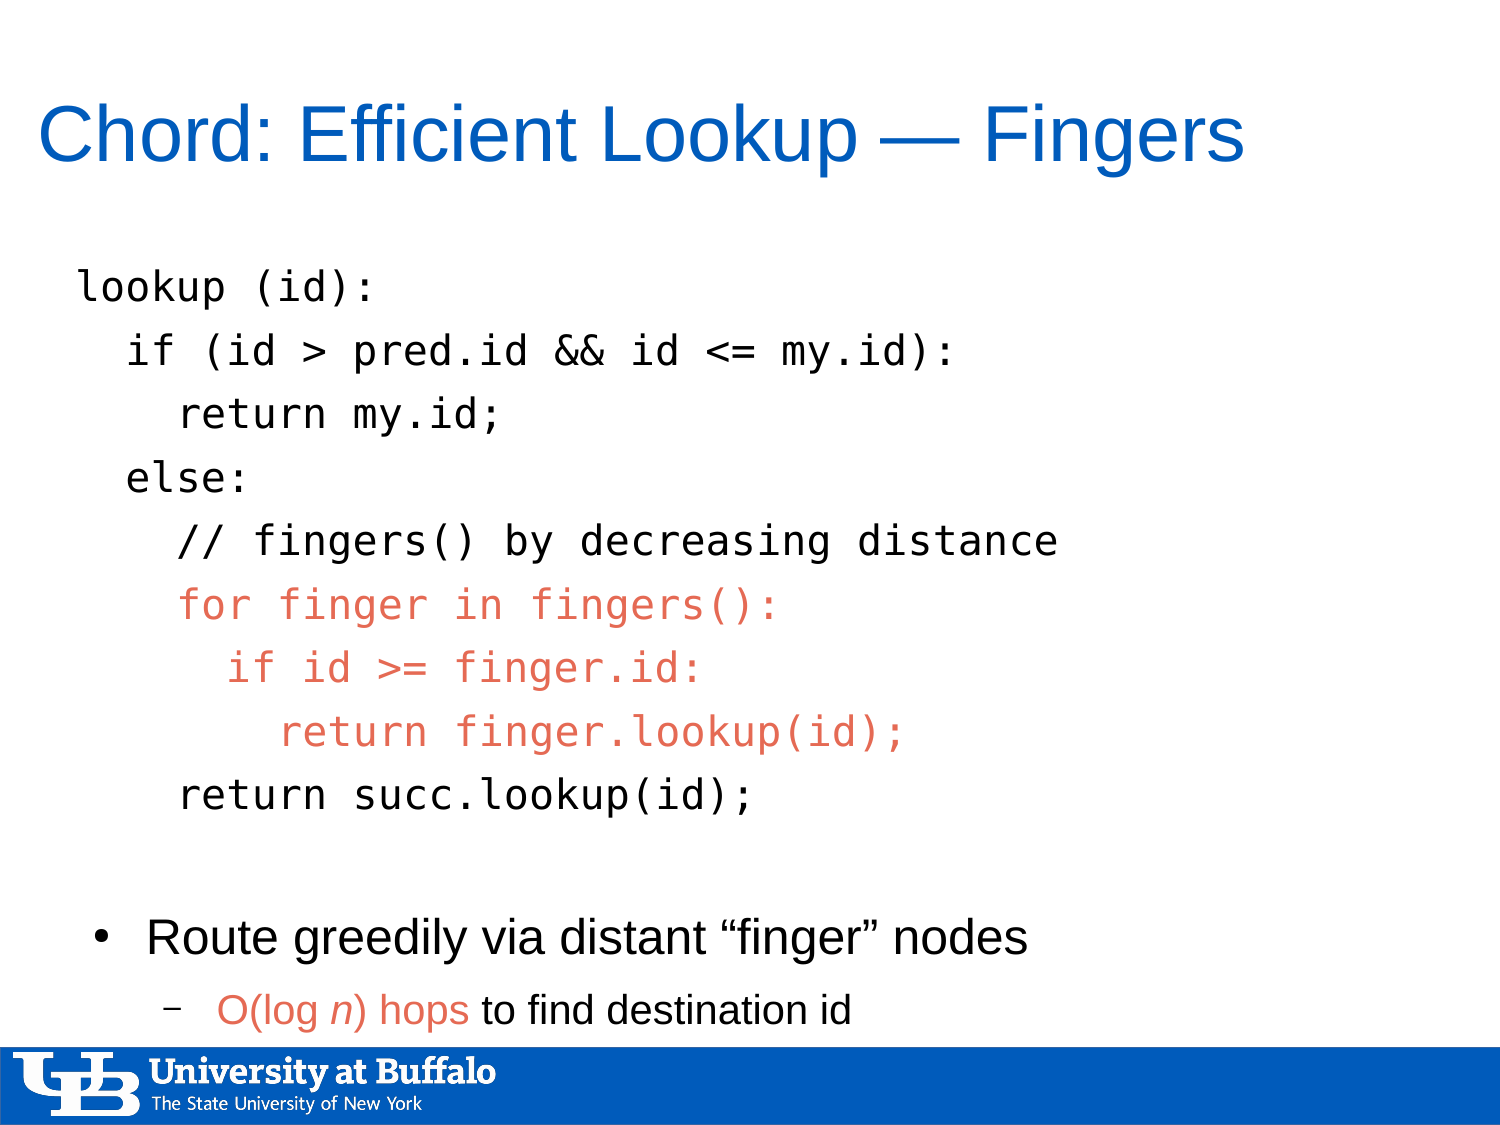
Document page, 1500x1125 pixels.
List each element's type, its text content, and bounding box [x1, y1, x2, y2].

list lookup (id): if (id > pred.id && id <= my.id): return my.id; else: // fingers() by decreasing distance for finger in fingers(): if id >= finger.id: return finger.lookup(id); return succ.lookup(id); Route greedily via distant “finger” nodes O(log n) hops to find destination id [75, 263, 1425, 916]
picture [13, 1052, 496, 1116]
title Chord: Efficient Lookup — Fingers [37, 40, 1388, 228]
